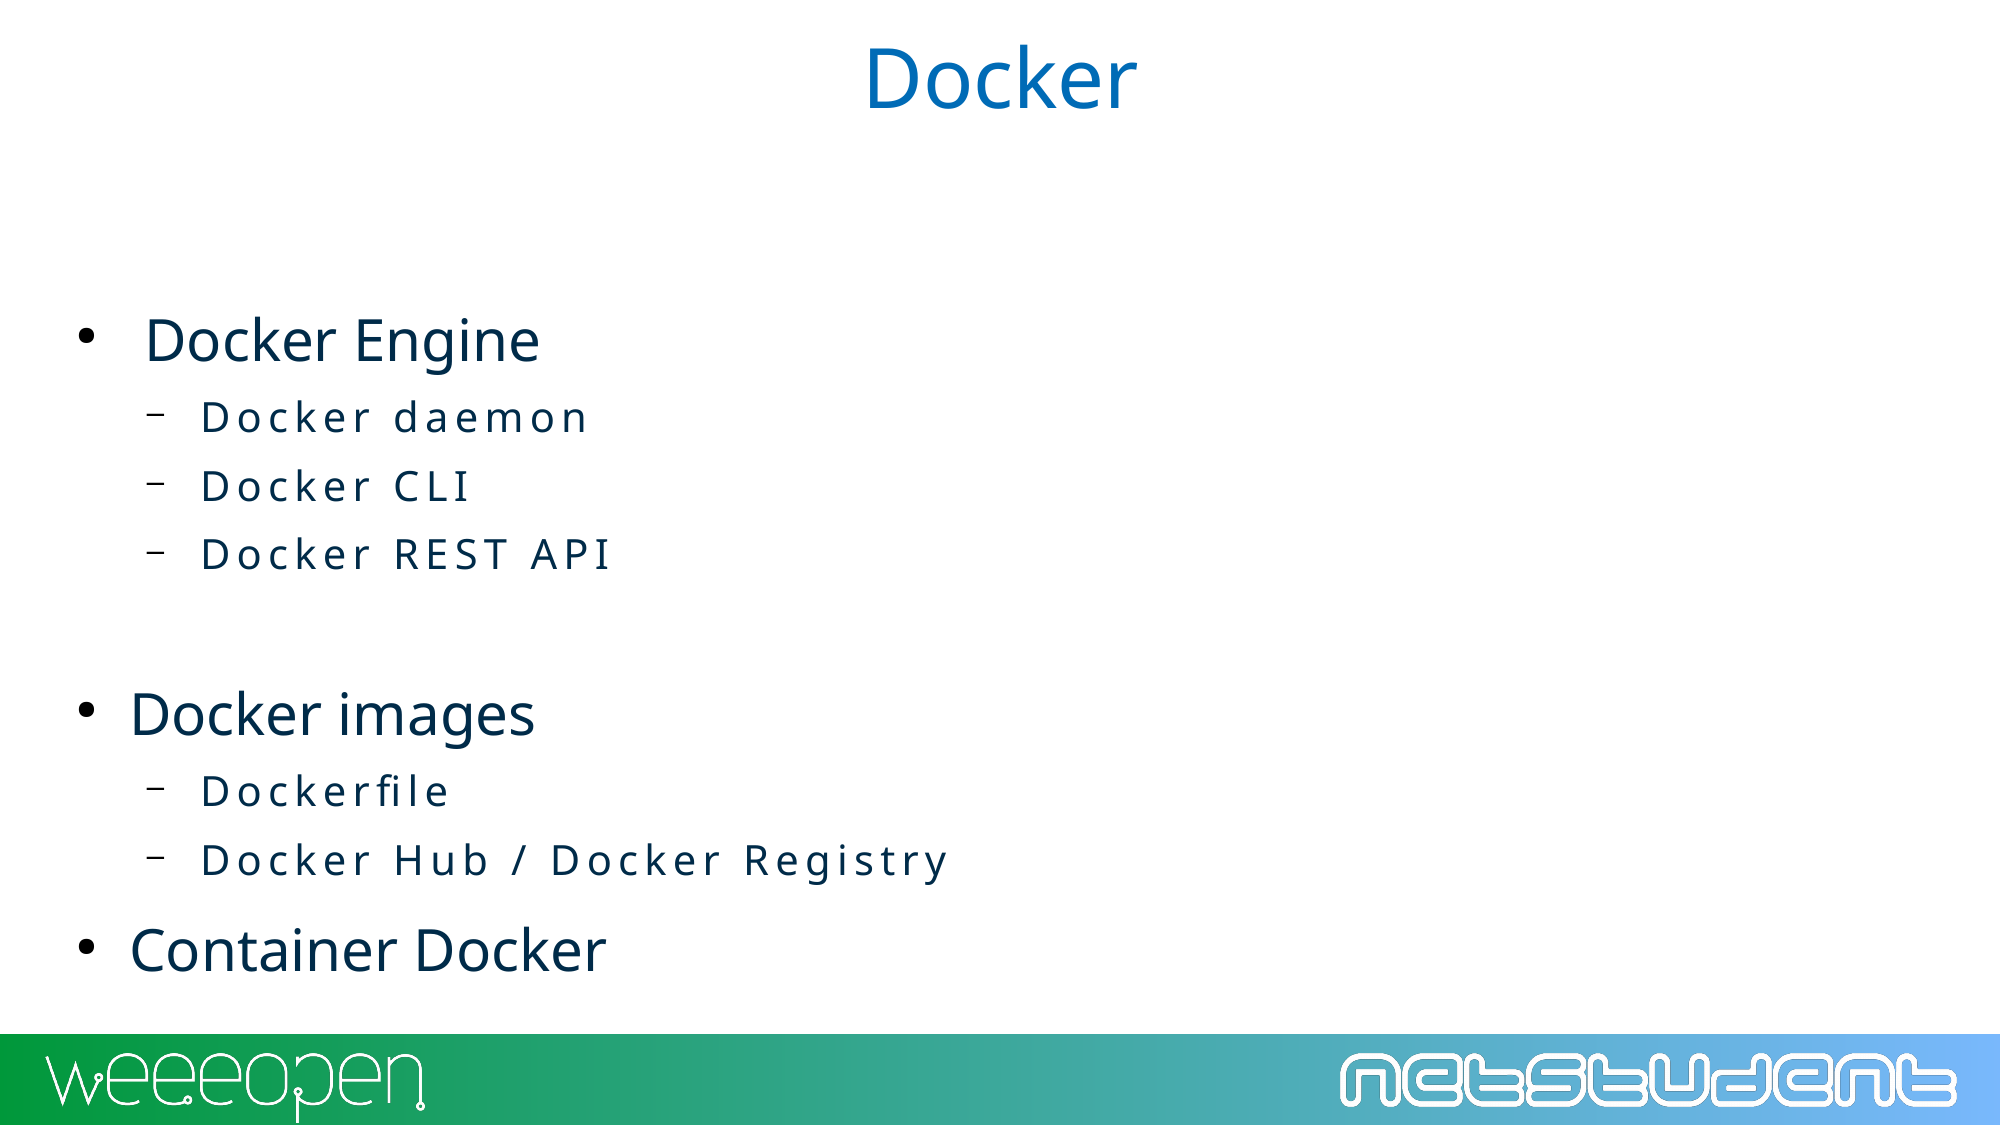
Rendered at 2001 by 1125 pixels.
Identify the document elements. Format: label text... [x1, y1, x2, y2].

picture [45, 1053, 425, 1123]
title Docker [43, 29, 1959, 247]
list Docker Engine Docker daemon Docker CLI Docker REST API Docker images Dockerfile Docker Hub / Docker Registry Container Docker [43, 295, 1959, 1010]
picture [1340, 1053, 1957, 1107]
